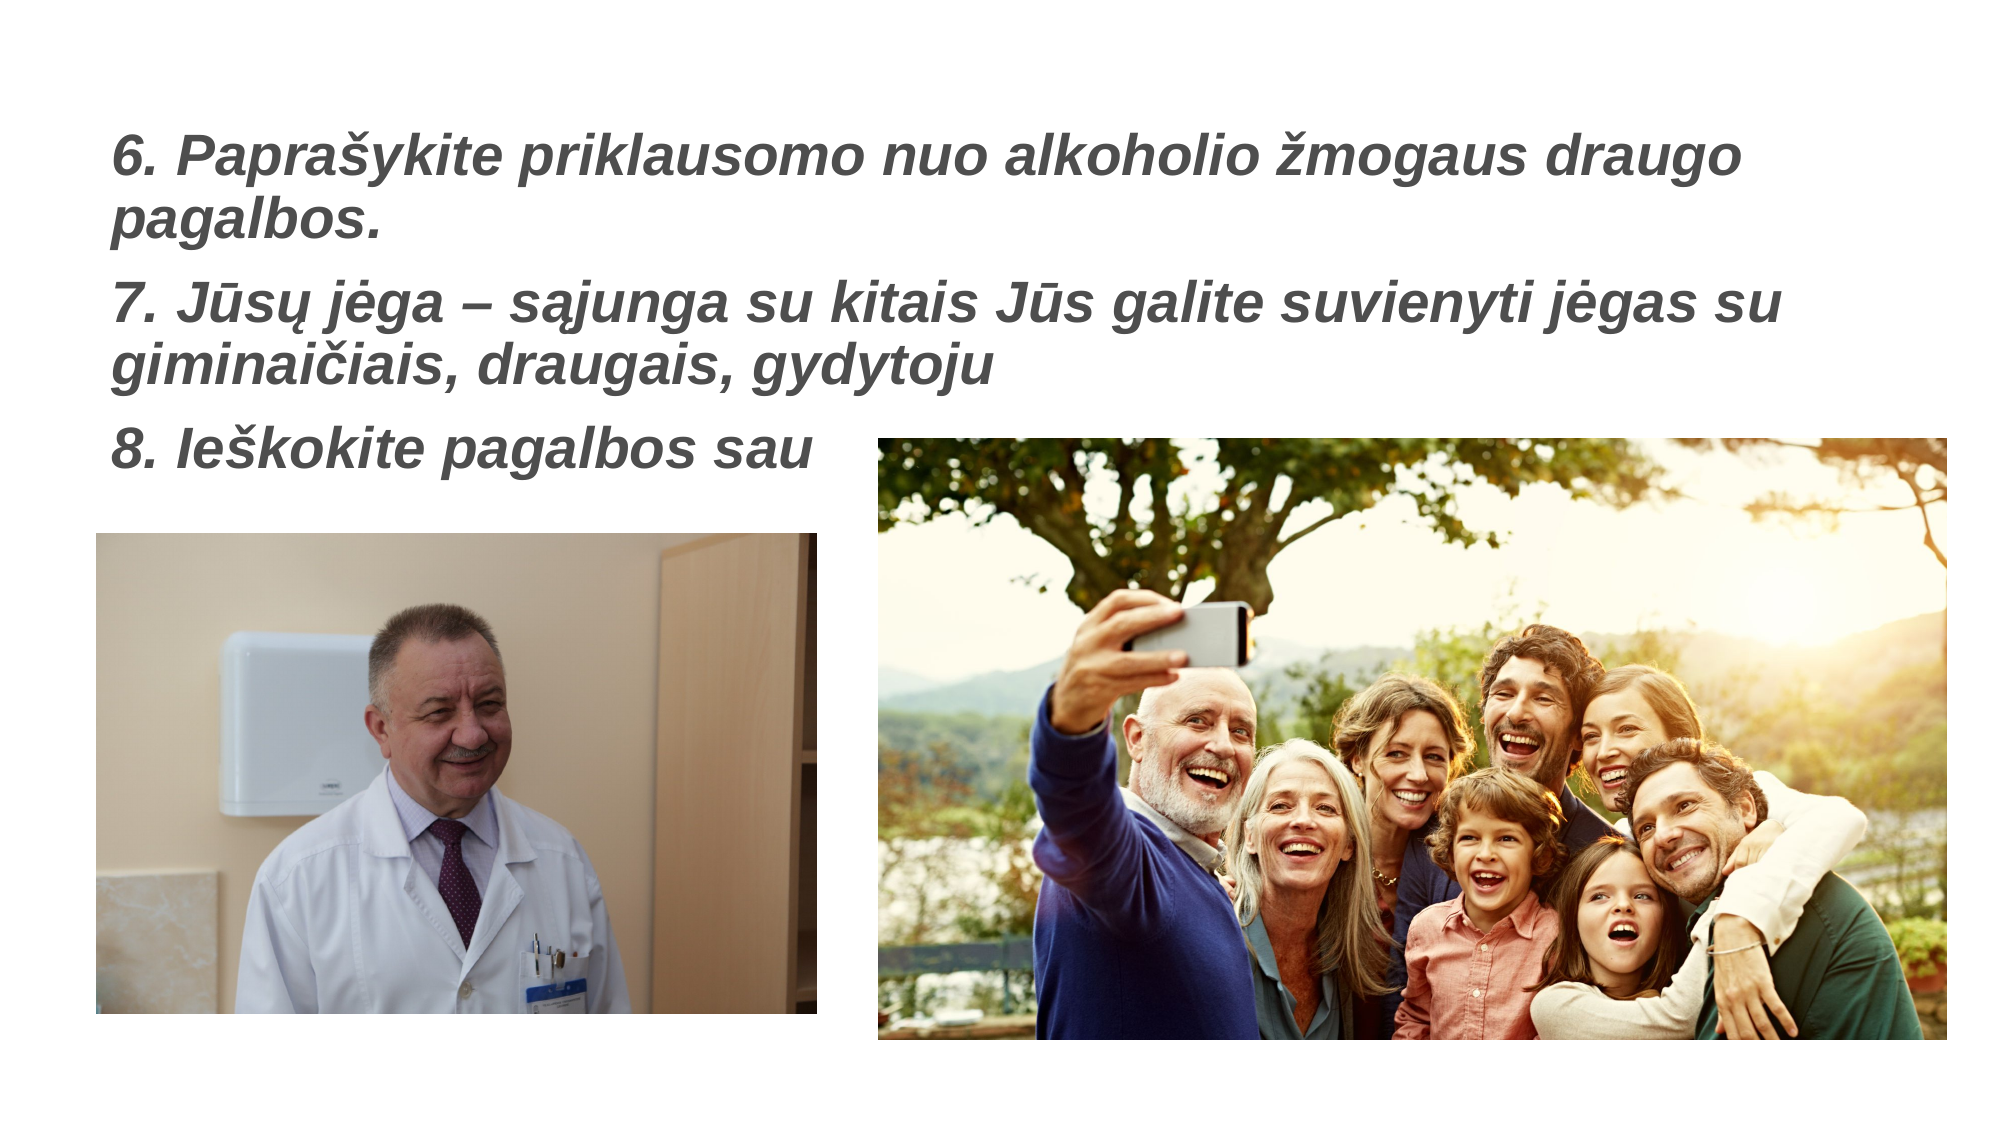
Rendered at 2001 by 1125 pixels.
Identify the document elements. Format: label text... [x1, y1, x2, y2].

picture [878, 438, 1947, 1040]
list 6. Paprašykite priklausomo nuo alkoholio žmogaus draugo pagalbos. 7. Jūsų jėga – sąjunga su kitais Jūs galite suvienyti jėgas su giminaičiais, draugais, gydytoju 8. Ieškokite pagalbos sau [96, 117, 1863, 1014]
picture [96, 533, 817, 1014]
